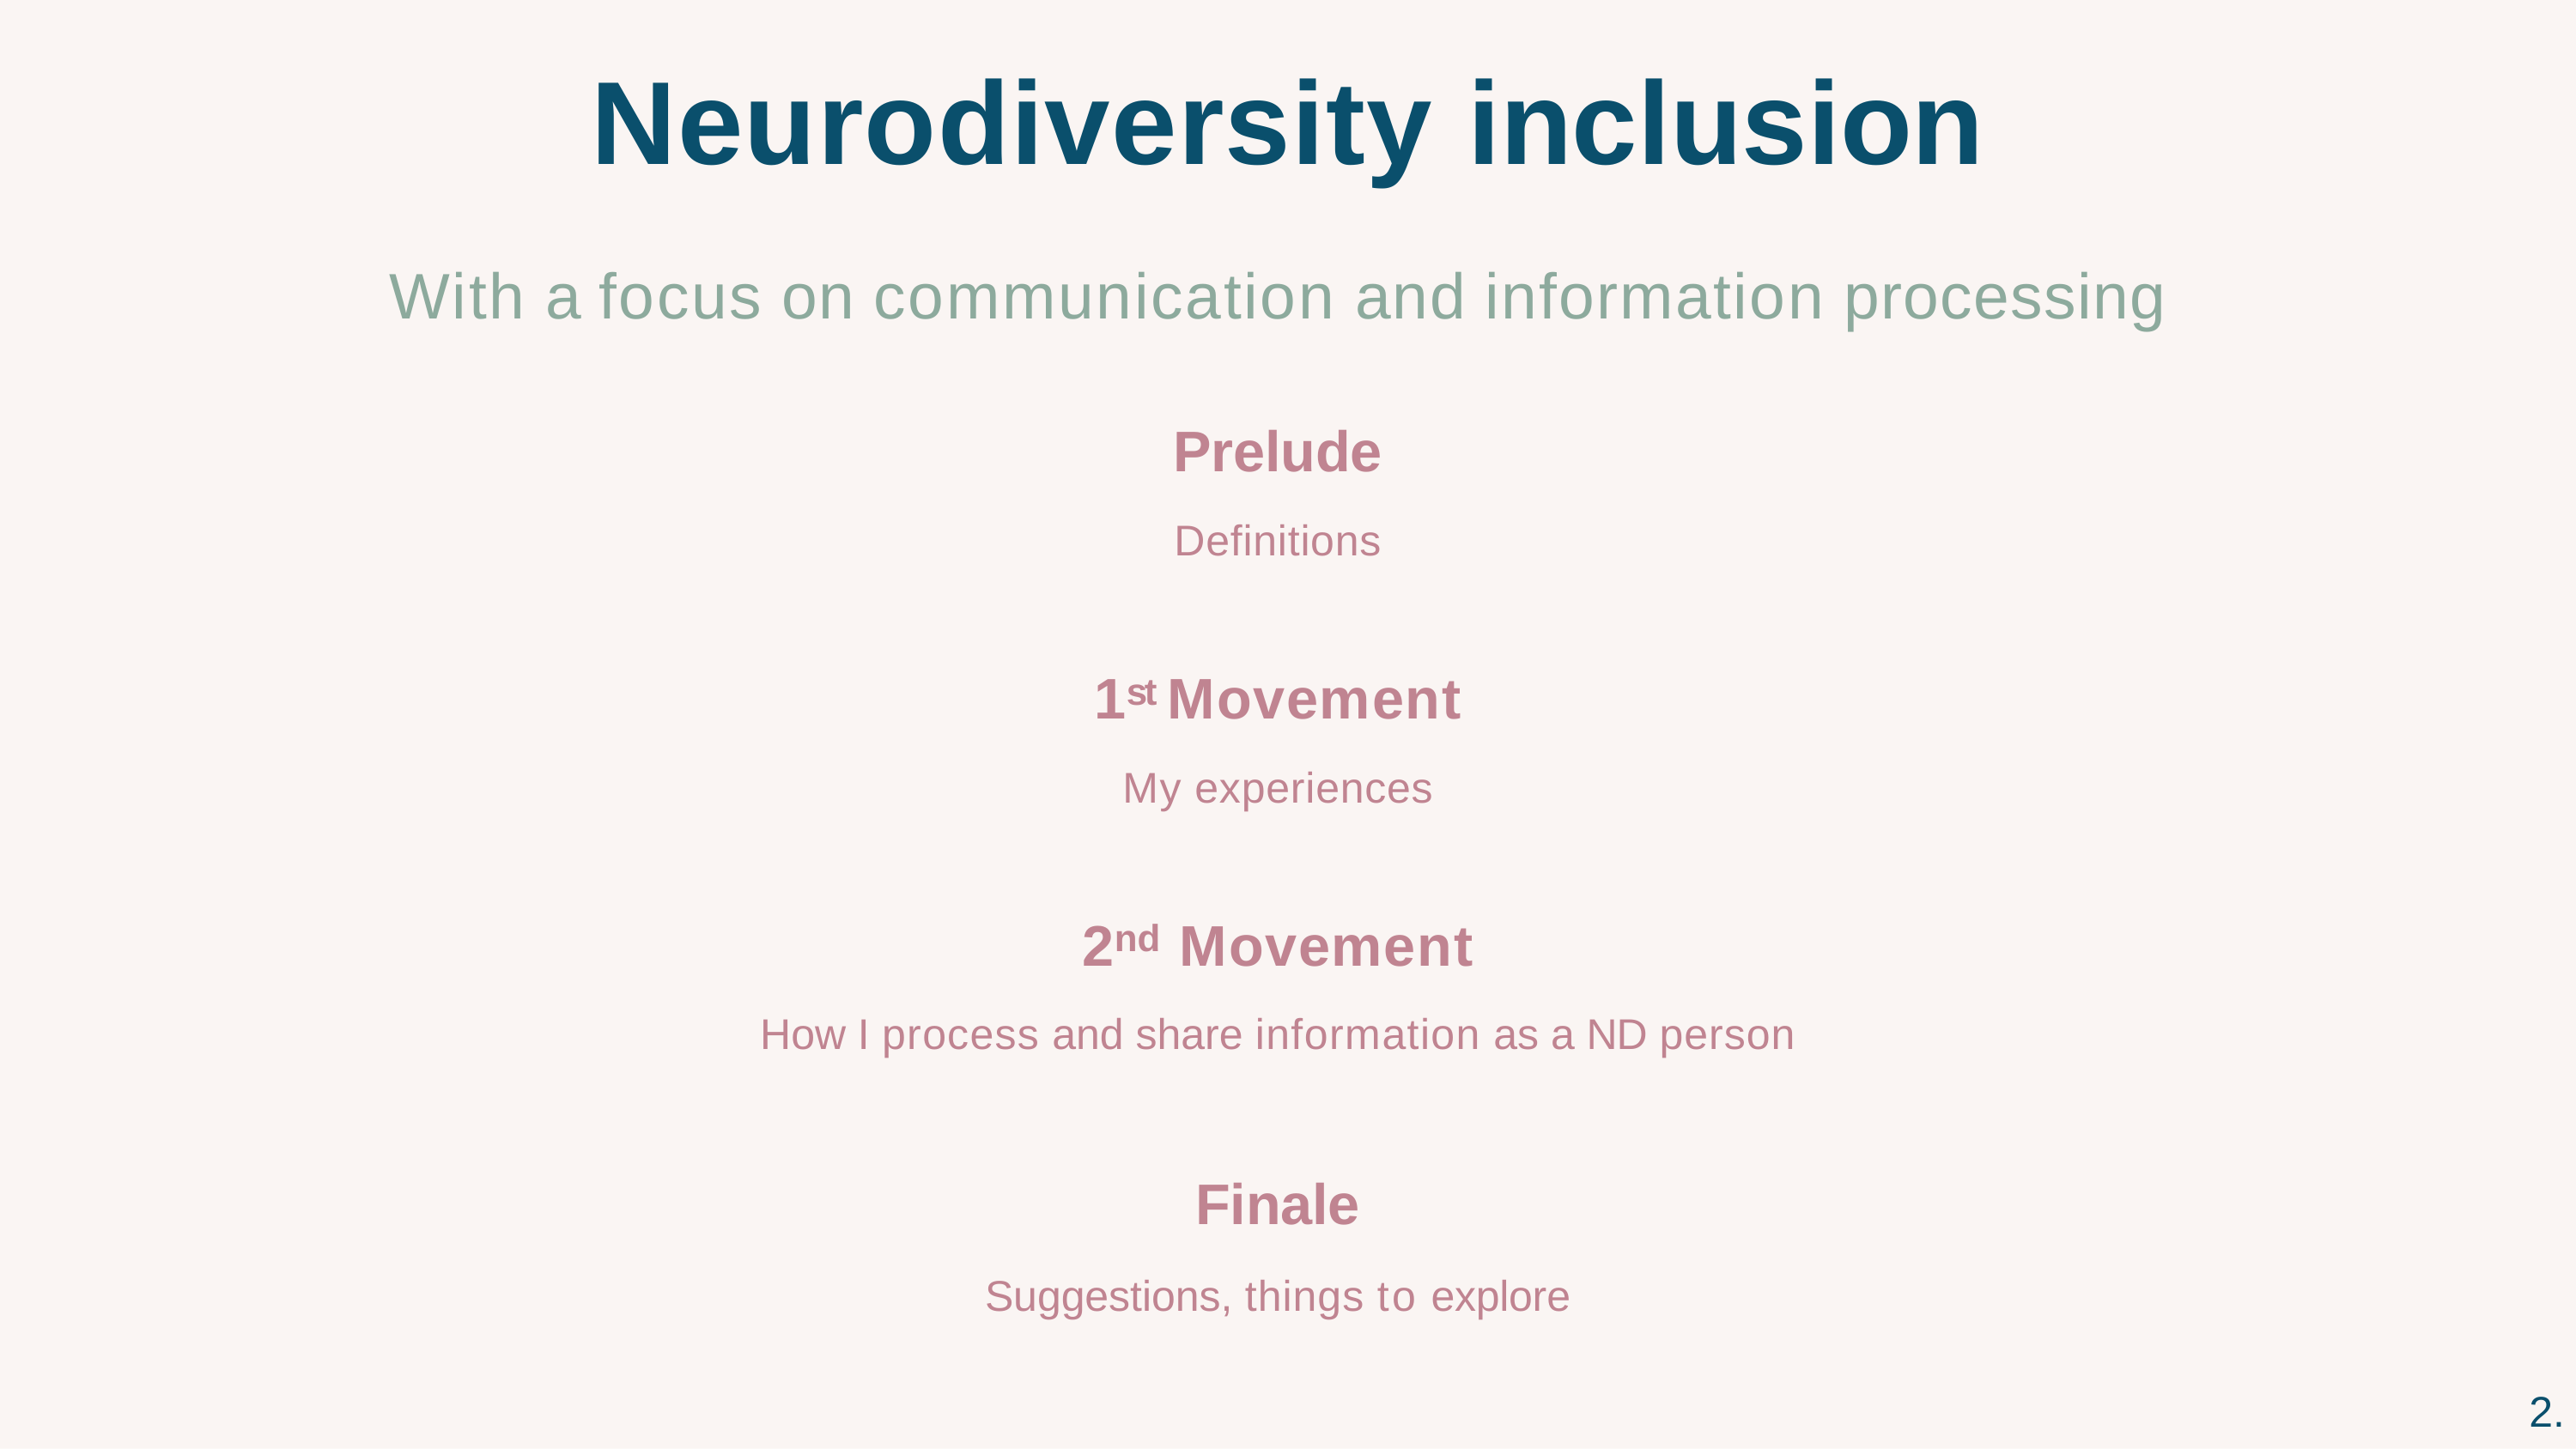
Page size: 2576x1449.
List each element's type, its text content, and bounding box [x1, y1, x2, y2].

text_box . [2487, 1383, 2567, 1446]
text_box With a focus on communication and information processing Prelude Definitions 1st Movement My experiences 2nd Movement How I process and share information as a ND person Finale Suggestions, things to explore [389, 252, 2186, 1311]
title Neurodiversity inclusion [589, 44, 1986, 191]
